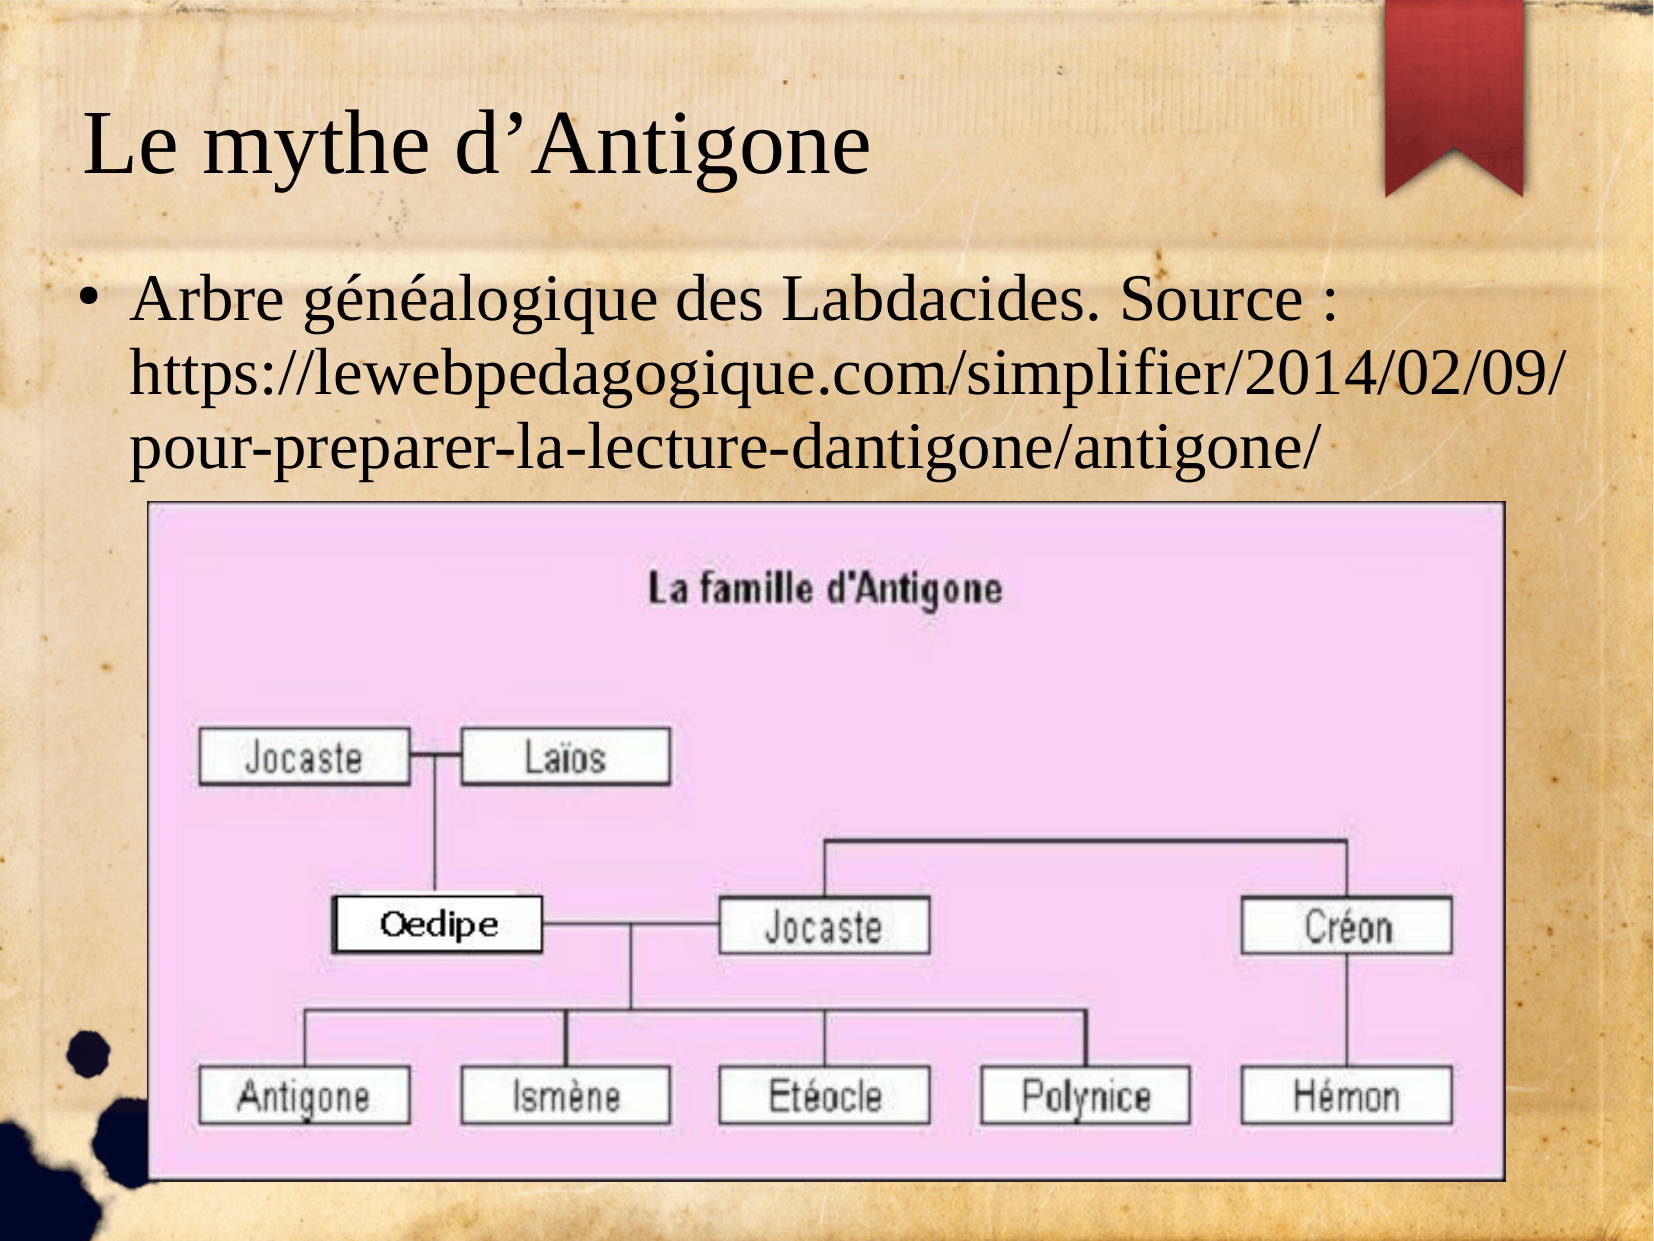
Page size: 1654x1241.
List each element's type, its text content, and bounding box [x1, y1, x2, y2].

title Le mythe d’Antigone [82, 49, 1347, 237]
list Arbre généalogique des Labdacides. Source : https://lewebpedagogique.com/simplifier/2014/02/09/pour-preparer-la-lecture-dantigone/antigone/ [59, 260, 1595, 1123]
picture [0, 0, 1654, 1241]
